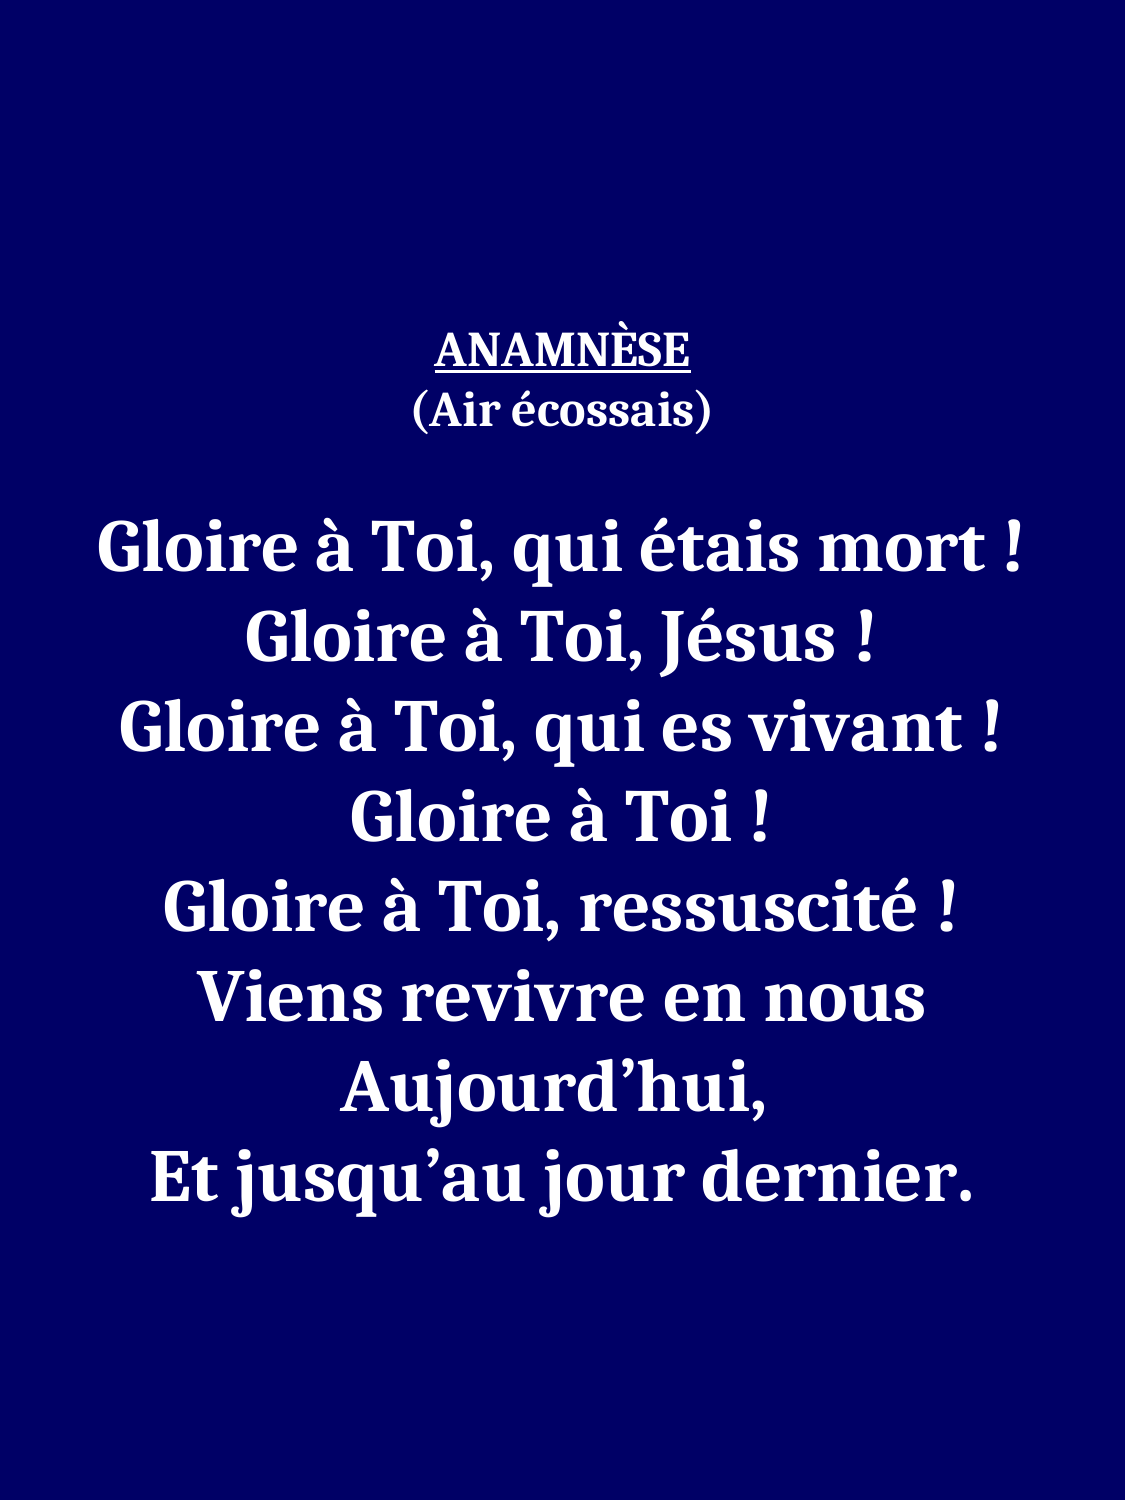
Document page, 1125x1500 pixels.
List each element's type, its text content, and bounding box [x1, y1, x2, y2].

text_box ANAMNÈSE (Air écossais) Gloire à Toi, qui étais mort ! Gloire à Toi, Jésus ! Gloire à Toi, qui es vivant ! Gloire à Toi ! Gloire à Toi, ressuscité ! Viens revivre en nous Aujourd’hui, Et jusqu’au jour dernier. [21, 308, 1104, 1224]
